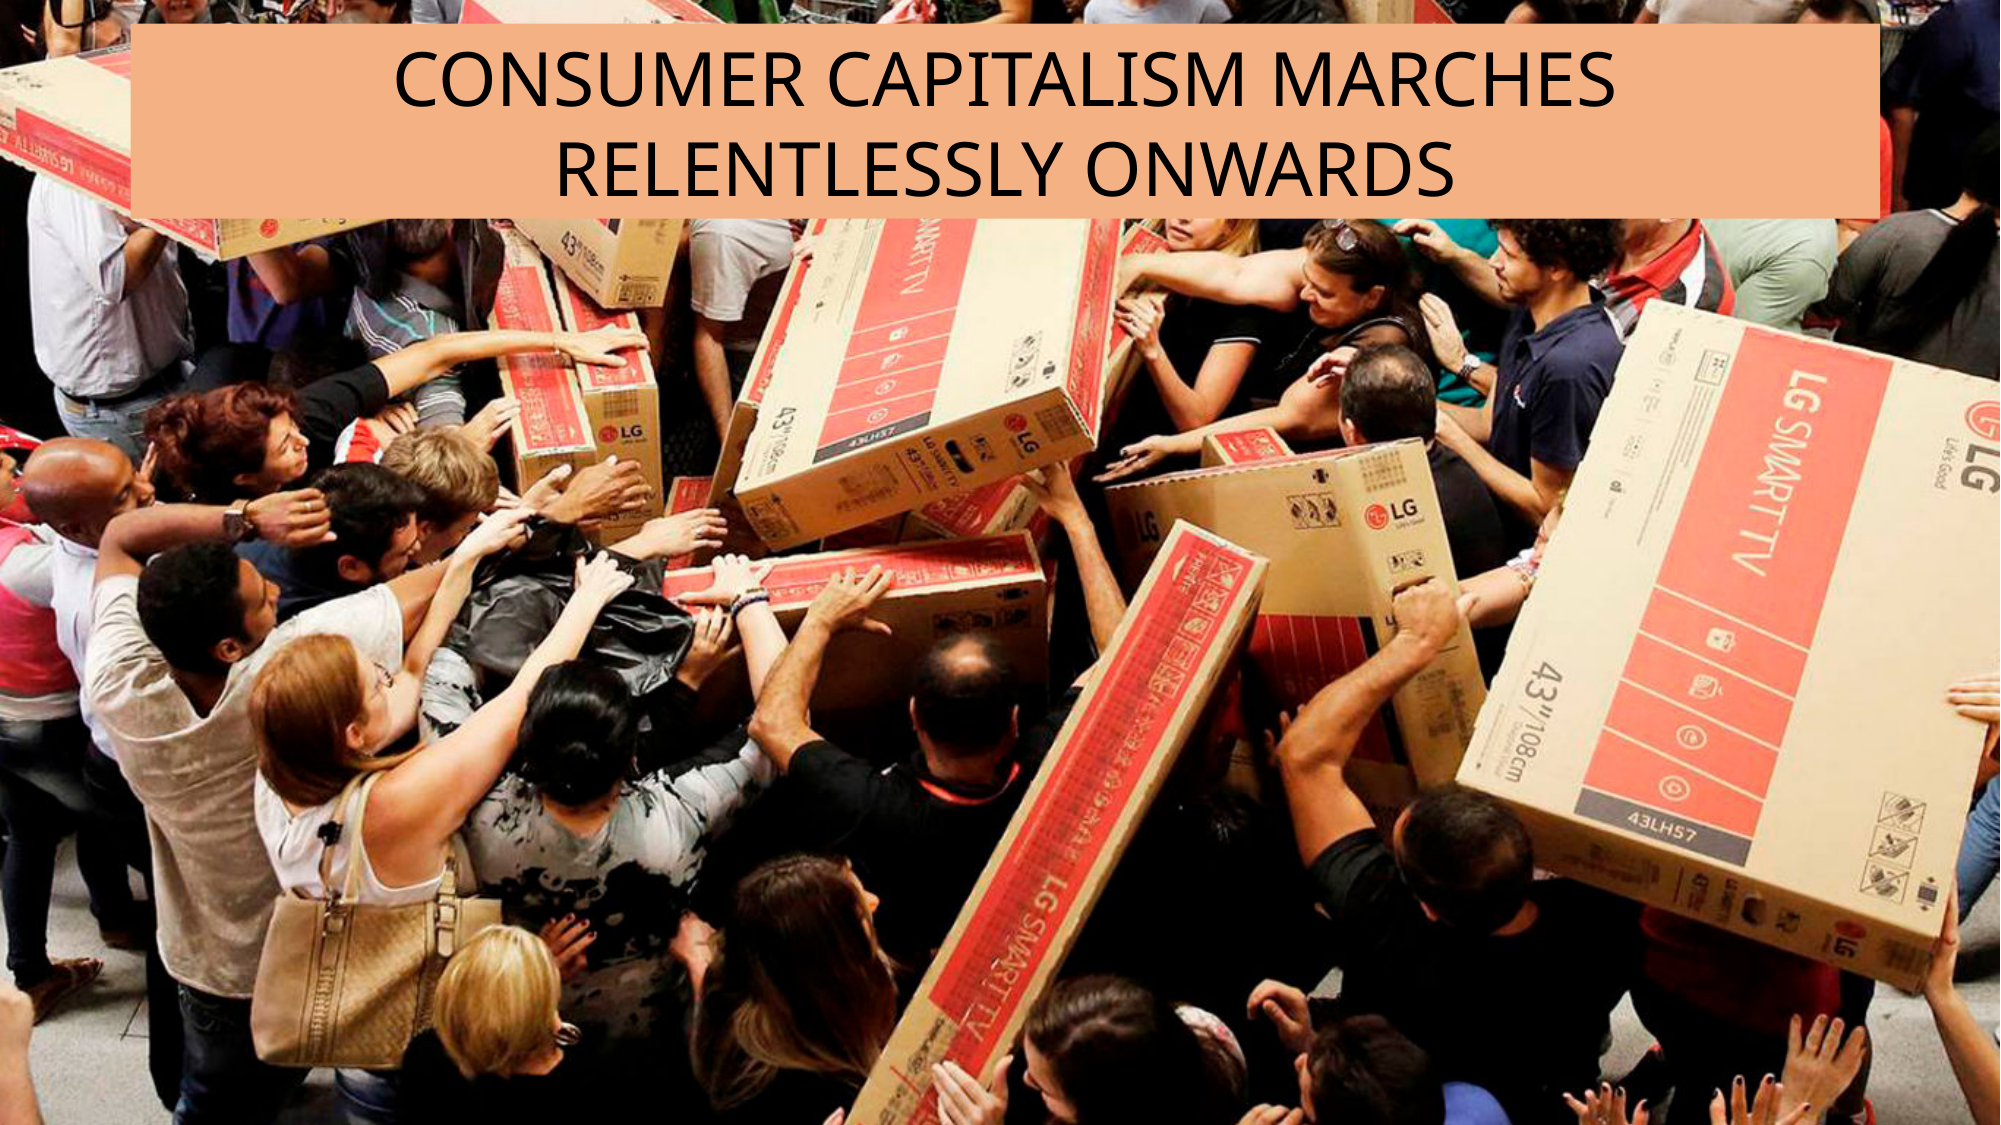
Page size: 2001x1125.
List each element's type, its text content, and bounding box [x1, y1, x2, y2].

picture [0, 0, 2000, 1125]
text_box CONSUMER CAPITALISM MARCHES RELENTLESSLY ONWARDS [130, 23, 1881, 130]
